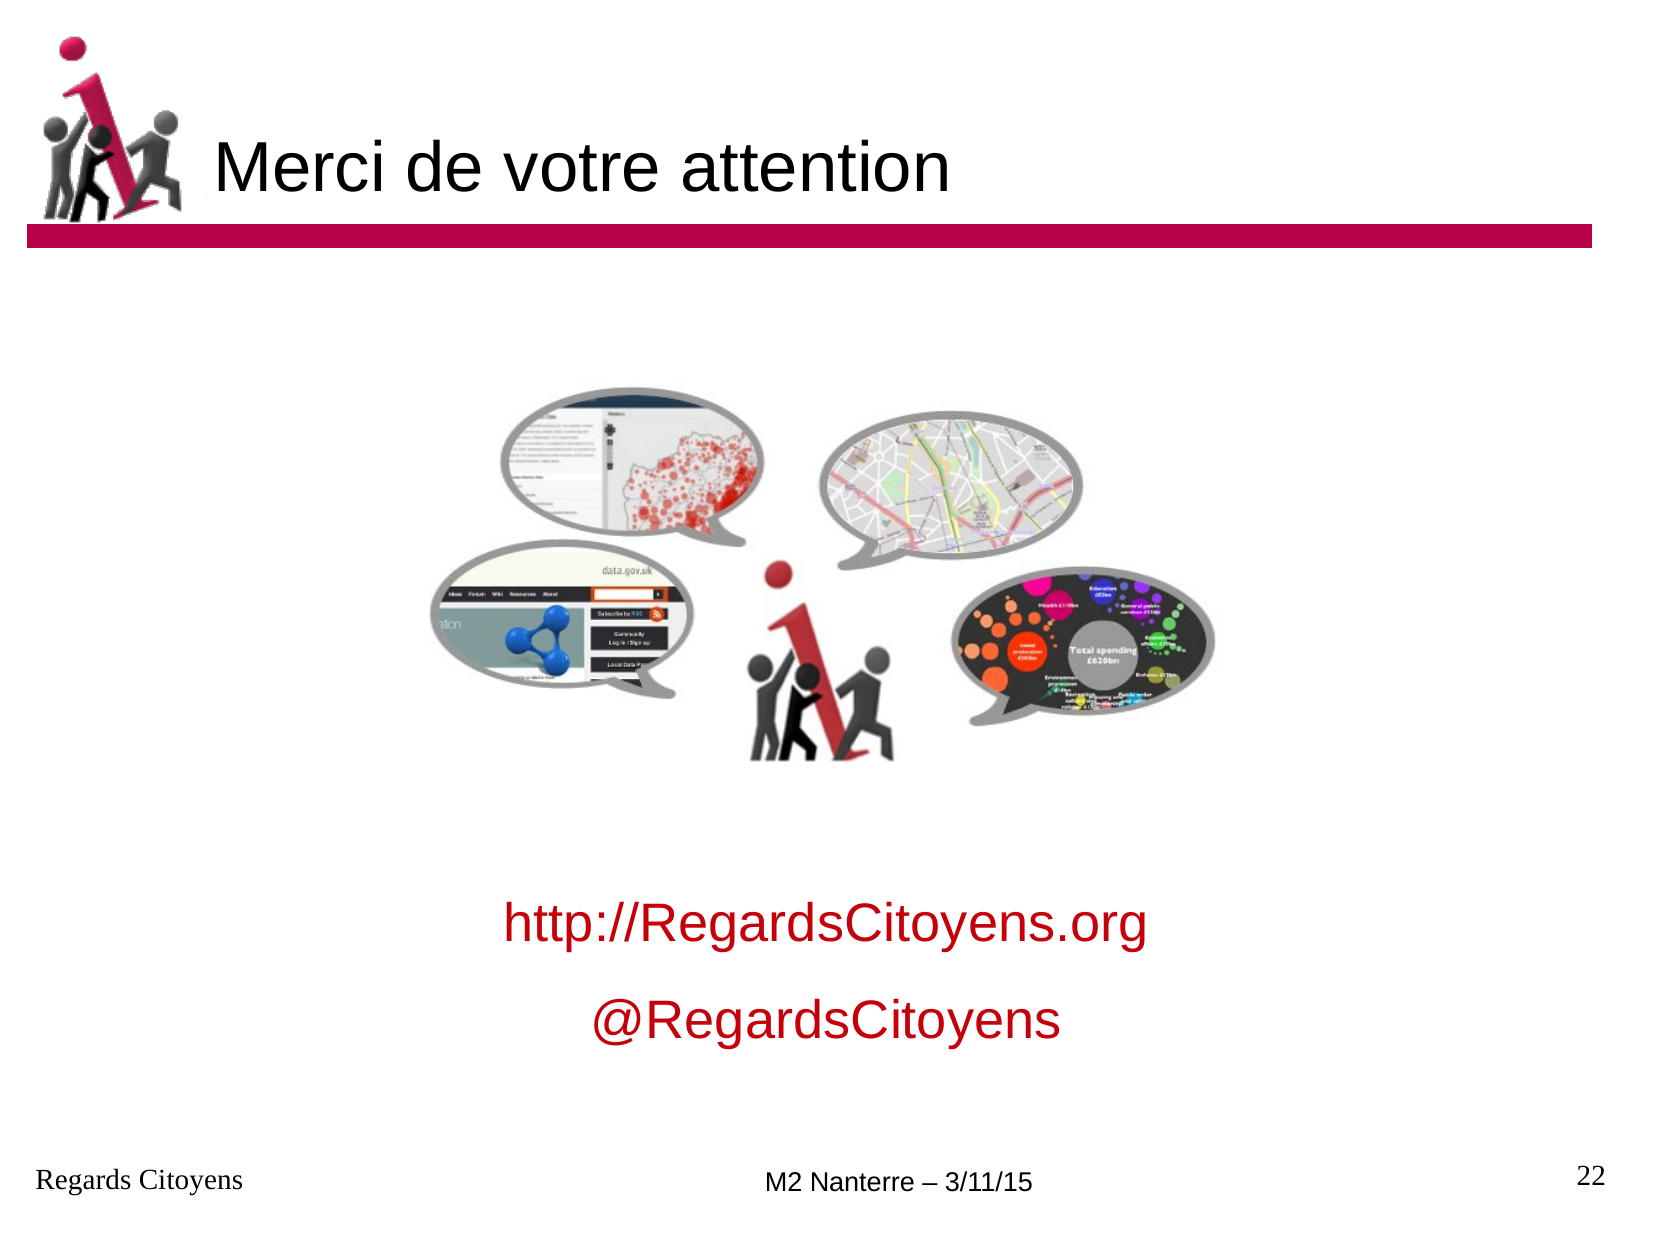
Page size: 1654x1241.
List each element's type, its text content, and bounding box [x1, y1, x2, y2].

subtitle http://RegardsCitoyens.org @RegardsCitoyens [82, 836, 1571, 1106]
picture [429, 363, 1225, 762]
picture [27, 31, 208, 224]
title Merci de votre attention [213, 70, 1648, 264]
